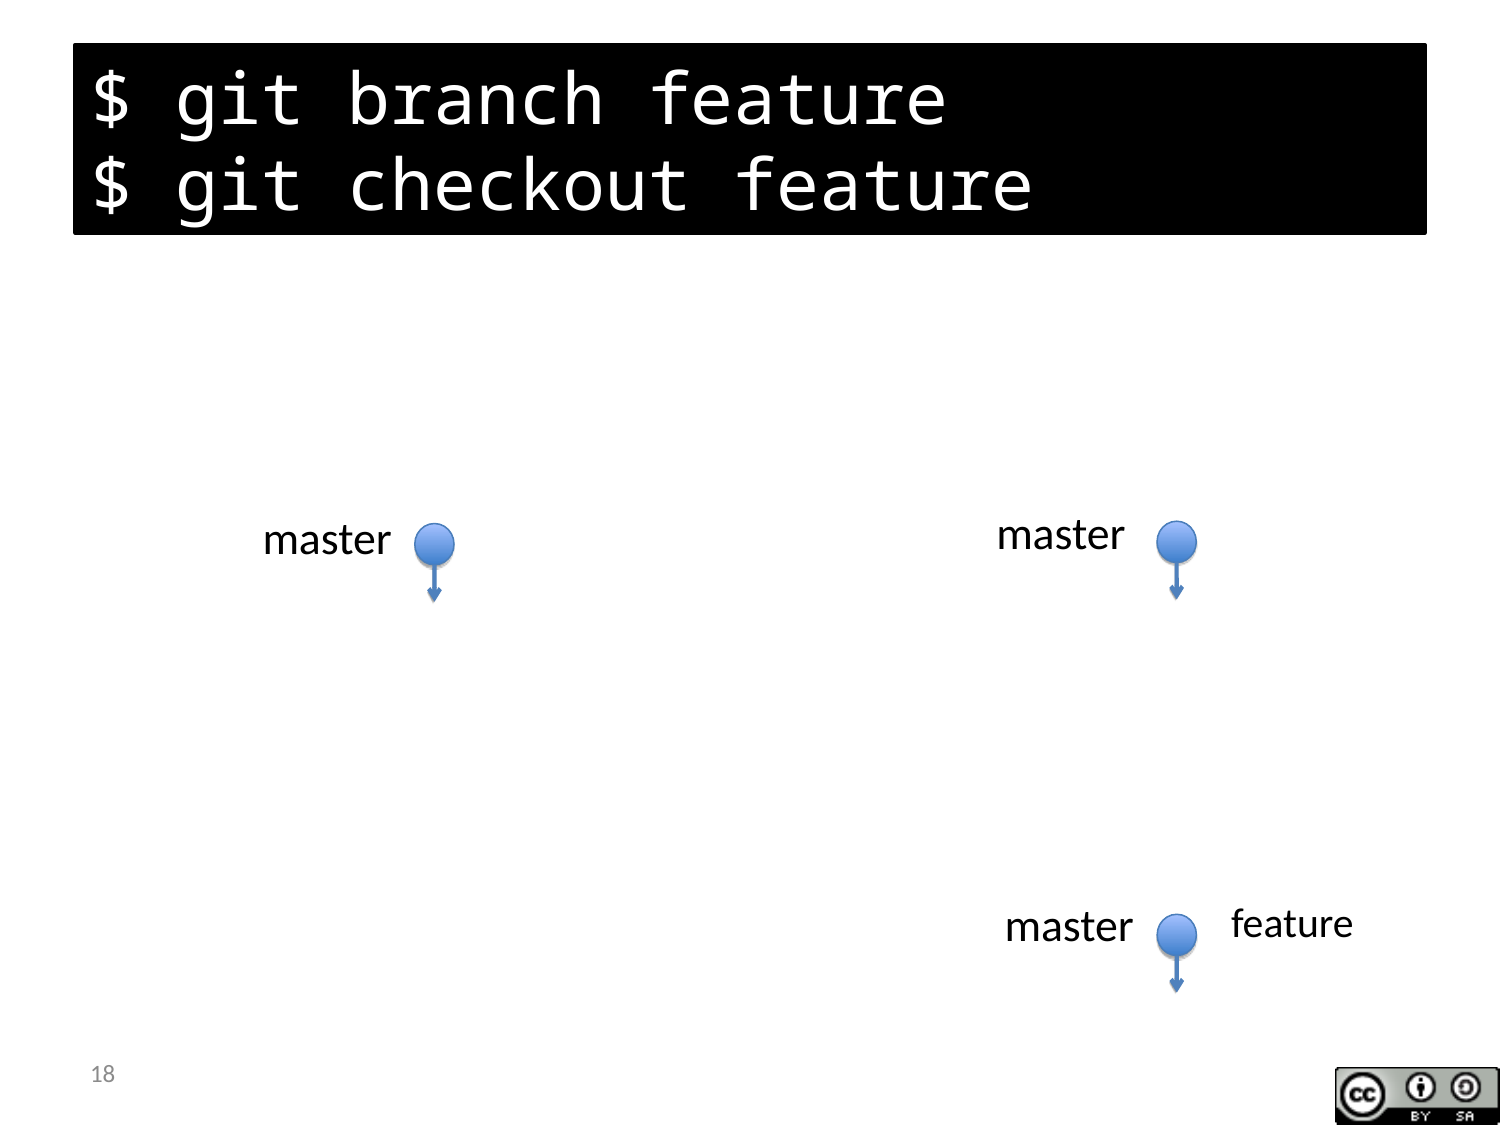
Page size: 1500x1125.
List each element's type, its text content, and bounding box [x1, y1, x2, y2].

title $ git branch feature $ git checkout feature [75, 45, 1425, 233]
text_box feature [1196, 888, 1389, 954]
text_box master [973, 888, 1166, 959]
text_box master [231, 501, 424, 572]
text_box master [965, 496, 1158, 566]
picture [1335, 1067, 1500, 1125]
text_box [1166, 914, 1196, 956]
text_box [1158, 521, 1197, 563]
slide_number <number> [75, 1042, 425, 1103]
text_box [414, 523, 455, 565]
